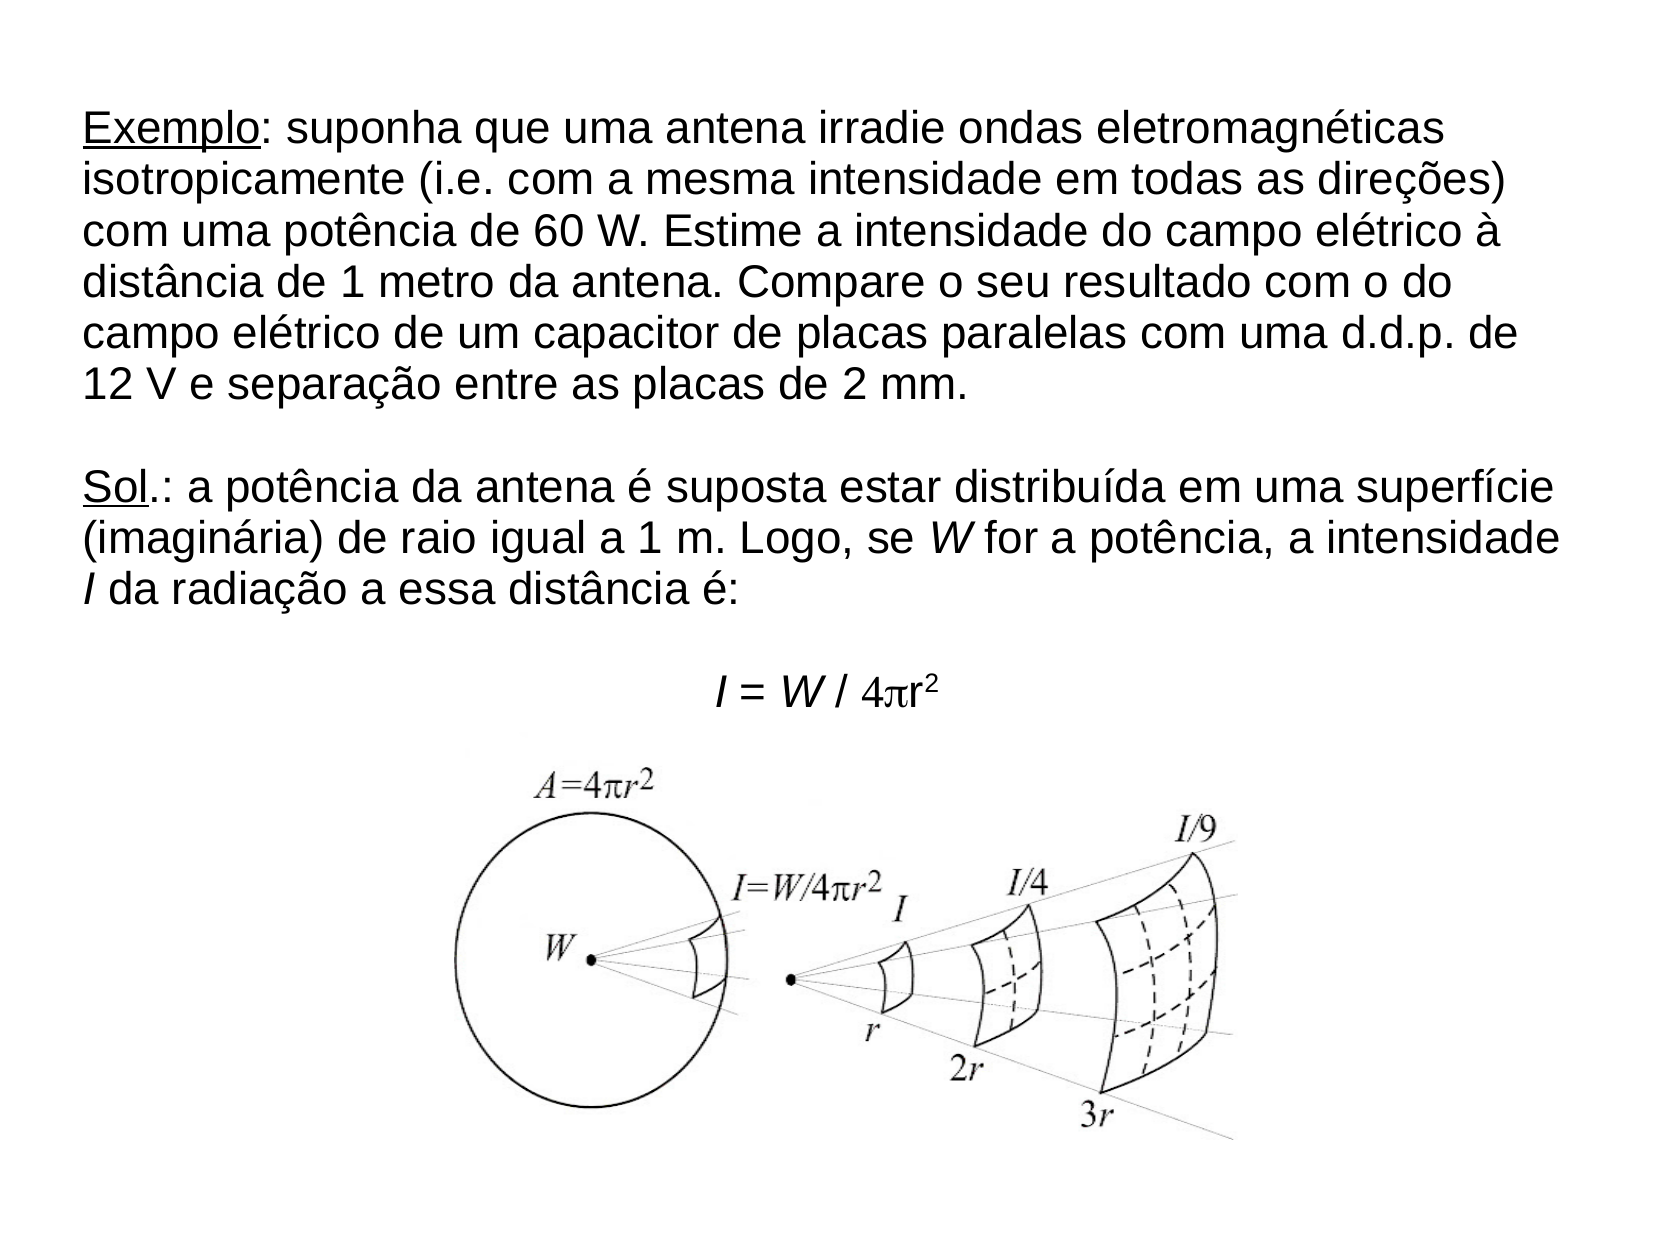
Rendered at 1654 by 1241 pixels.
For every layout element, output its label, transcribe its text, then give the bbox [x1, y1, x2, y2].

subtitle Exemplo: suponha que uma antena irradie ondas eletromagnéticas isotropicamente (i.e. com a mesma intensidade em todas as direções) com uma potência de 60 W. Estime a intensidade do campo elétrico à distância de 1 metro da antena. Compare o seu resultado com o do campo elétrico de um capacitor de placas paralelas com uma d.d.p. de 12 V e separação entre as placas de 2 mm. Sol.: a potência da antena é suposta estar distribuída em uma superfície (imaginária) de raio igual a 1 m. Logo, se W for a potência, a intensidade I da radiação a essa distância é: I = W / 4pr2 [82, 97, 1571, 974]
picture [454, 732, 1238, 1140]
